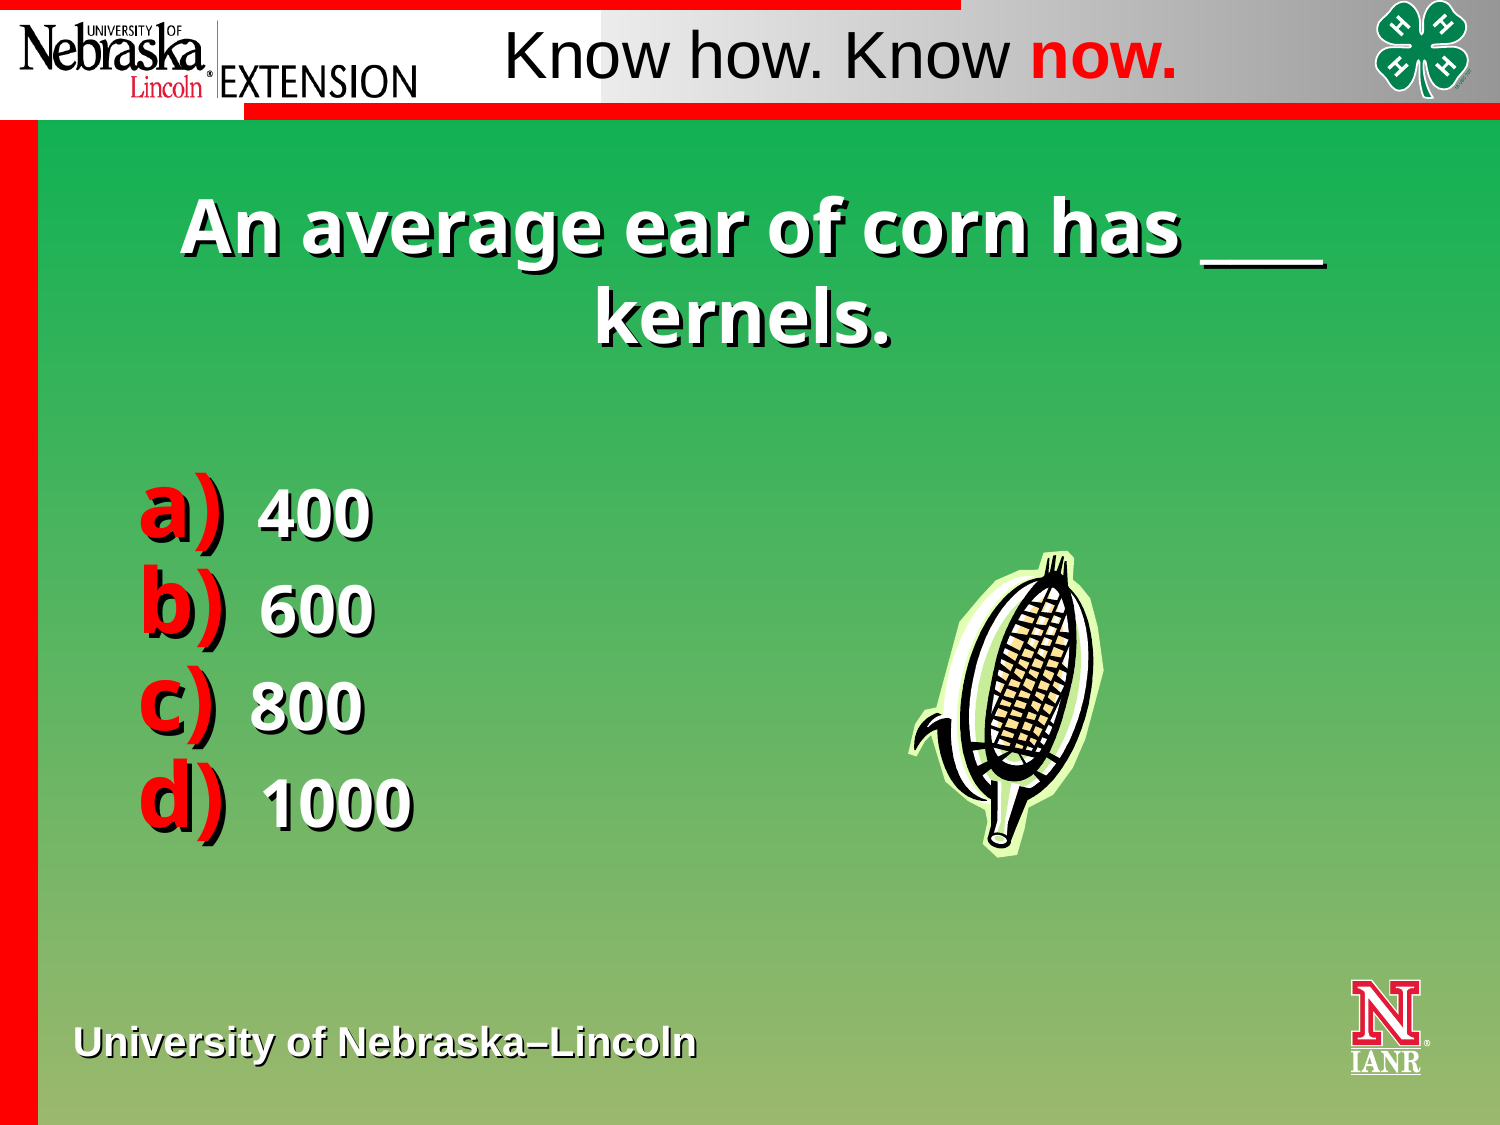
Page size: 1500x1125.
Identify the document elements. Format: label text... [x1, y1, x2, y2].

title An average ear of corn has ____ kernels. [77, 161, 1428, 376]
picture [908, 549, 1109, 863]
list 400 600 800 1000 [122, 462, 1473, 1021]
